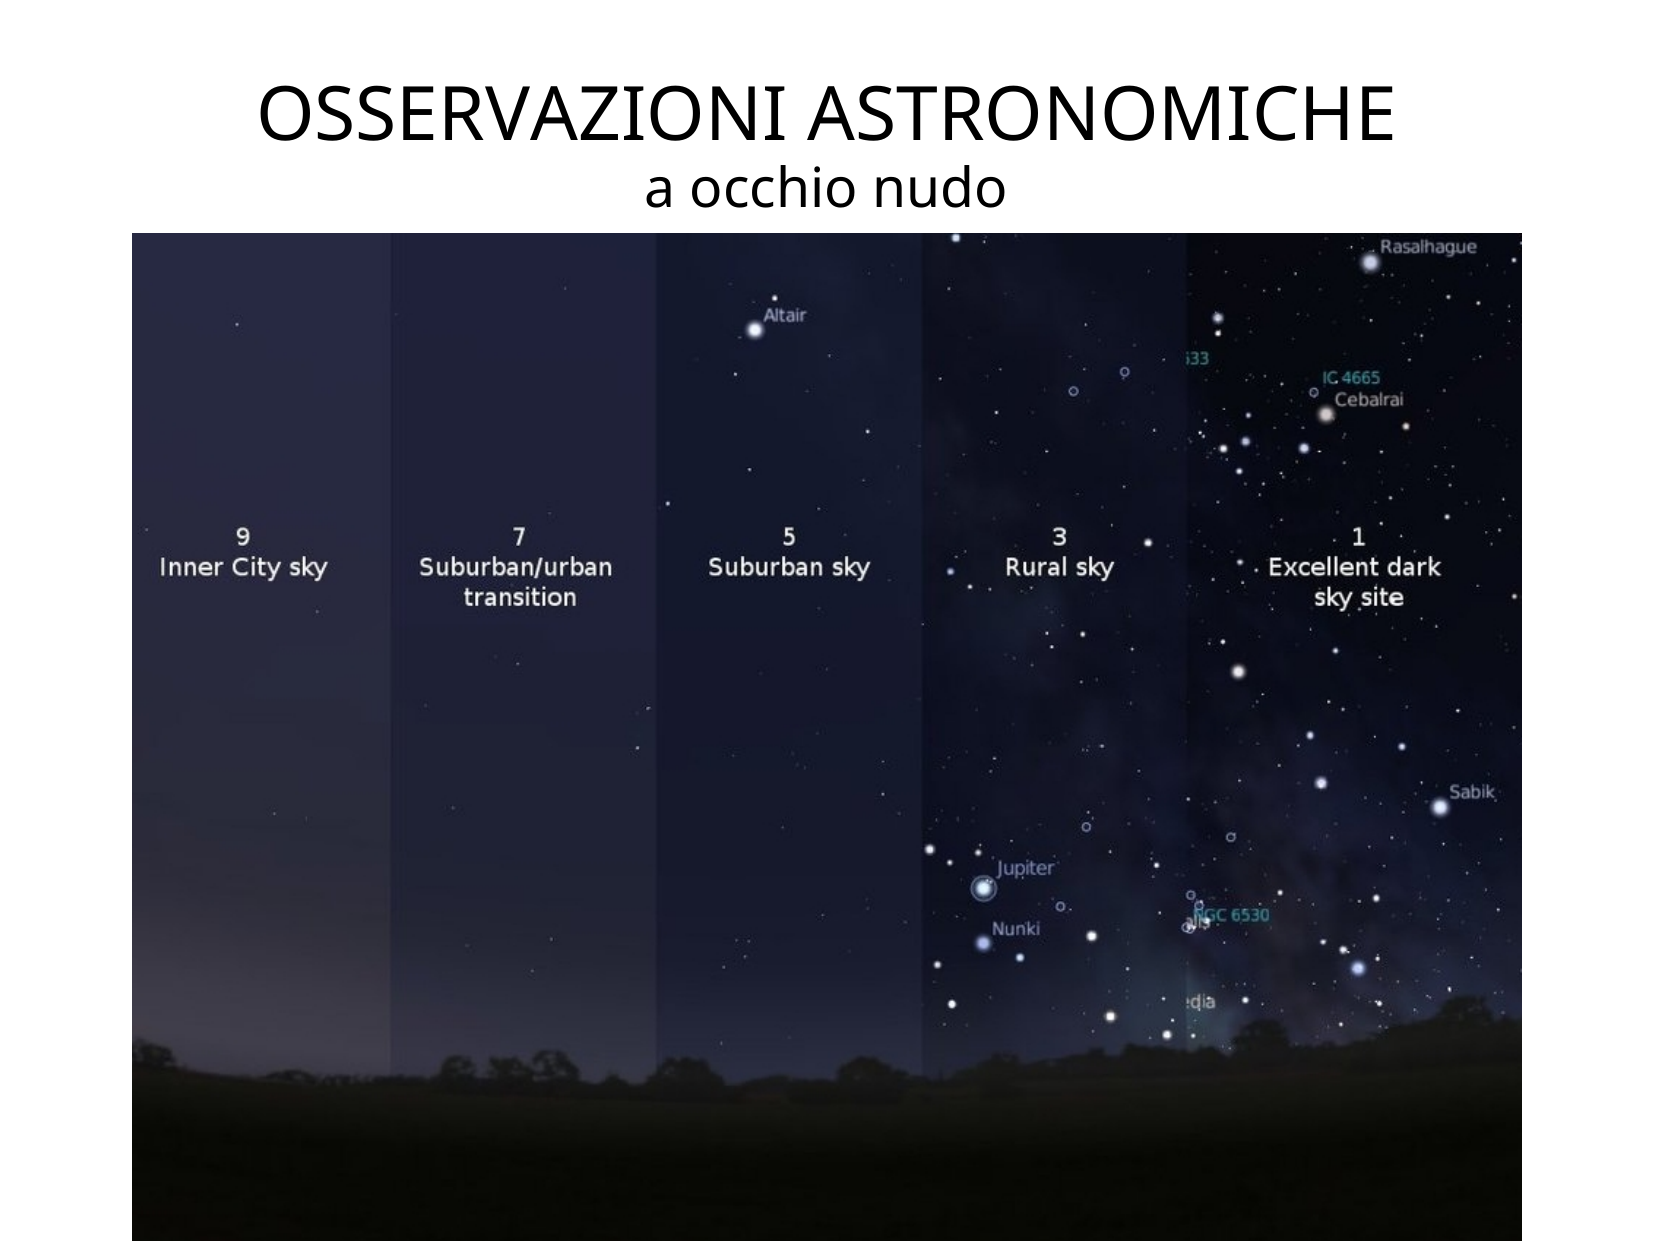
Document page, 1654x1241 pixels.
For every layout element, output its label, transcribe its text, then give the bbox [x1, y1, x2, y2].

picture [132, 233, 1522, 1241]
title OSSERVAZIONI ASTRONOMICHE [124, 44, 1530, 144]
text_box a occhio nudo [0, 144, 1654, 227]
